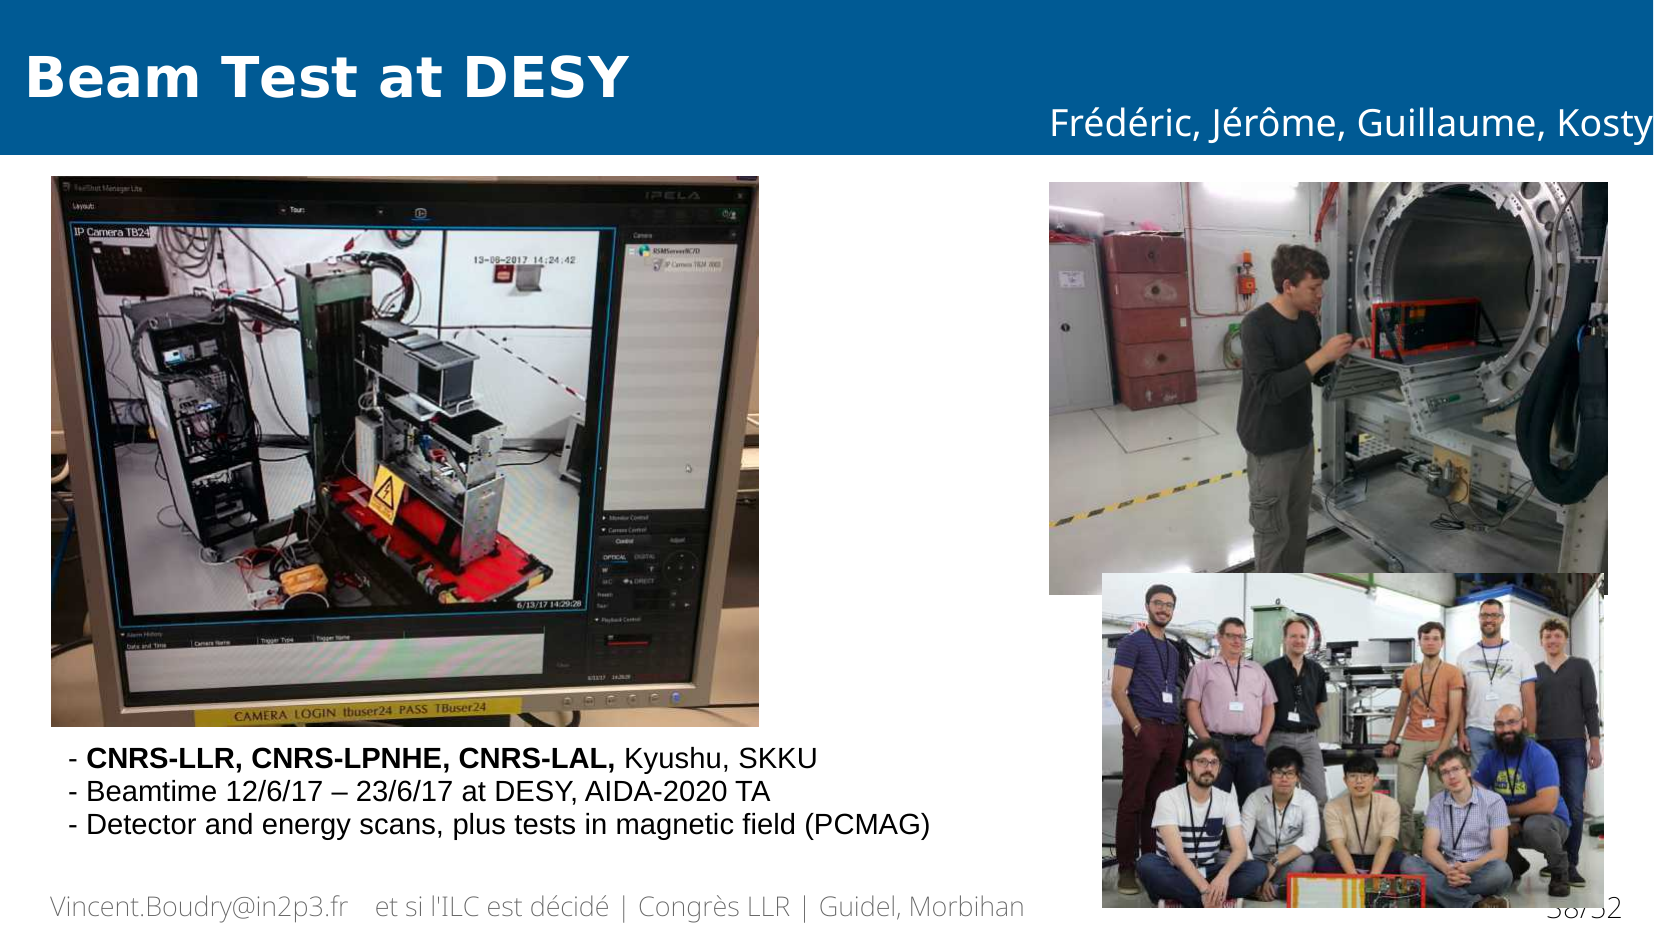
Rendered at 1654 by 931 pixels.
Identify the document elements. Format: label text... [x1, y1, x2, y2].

picture [51, 176, 759, 727]
text_box - CNRS-LLR, CNRS-LPNHE, CNRS-LAL, Kyushu, SKKU - Beamtime 12/6/17 – 23/6/17 at DESY, AIDA-2020 TA - Detector and energy scans, plus tests in magnetic field (PCMAG) [53, 735, 1199, 931]
title Beam Test at DESY [24, 12, 1635, 143]
text_box Frédéric, Jérôme, Guillaume, Kostya , Artur [1034, 89, 1640, 154]
picture [1049, 182, 1608, 908]
